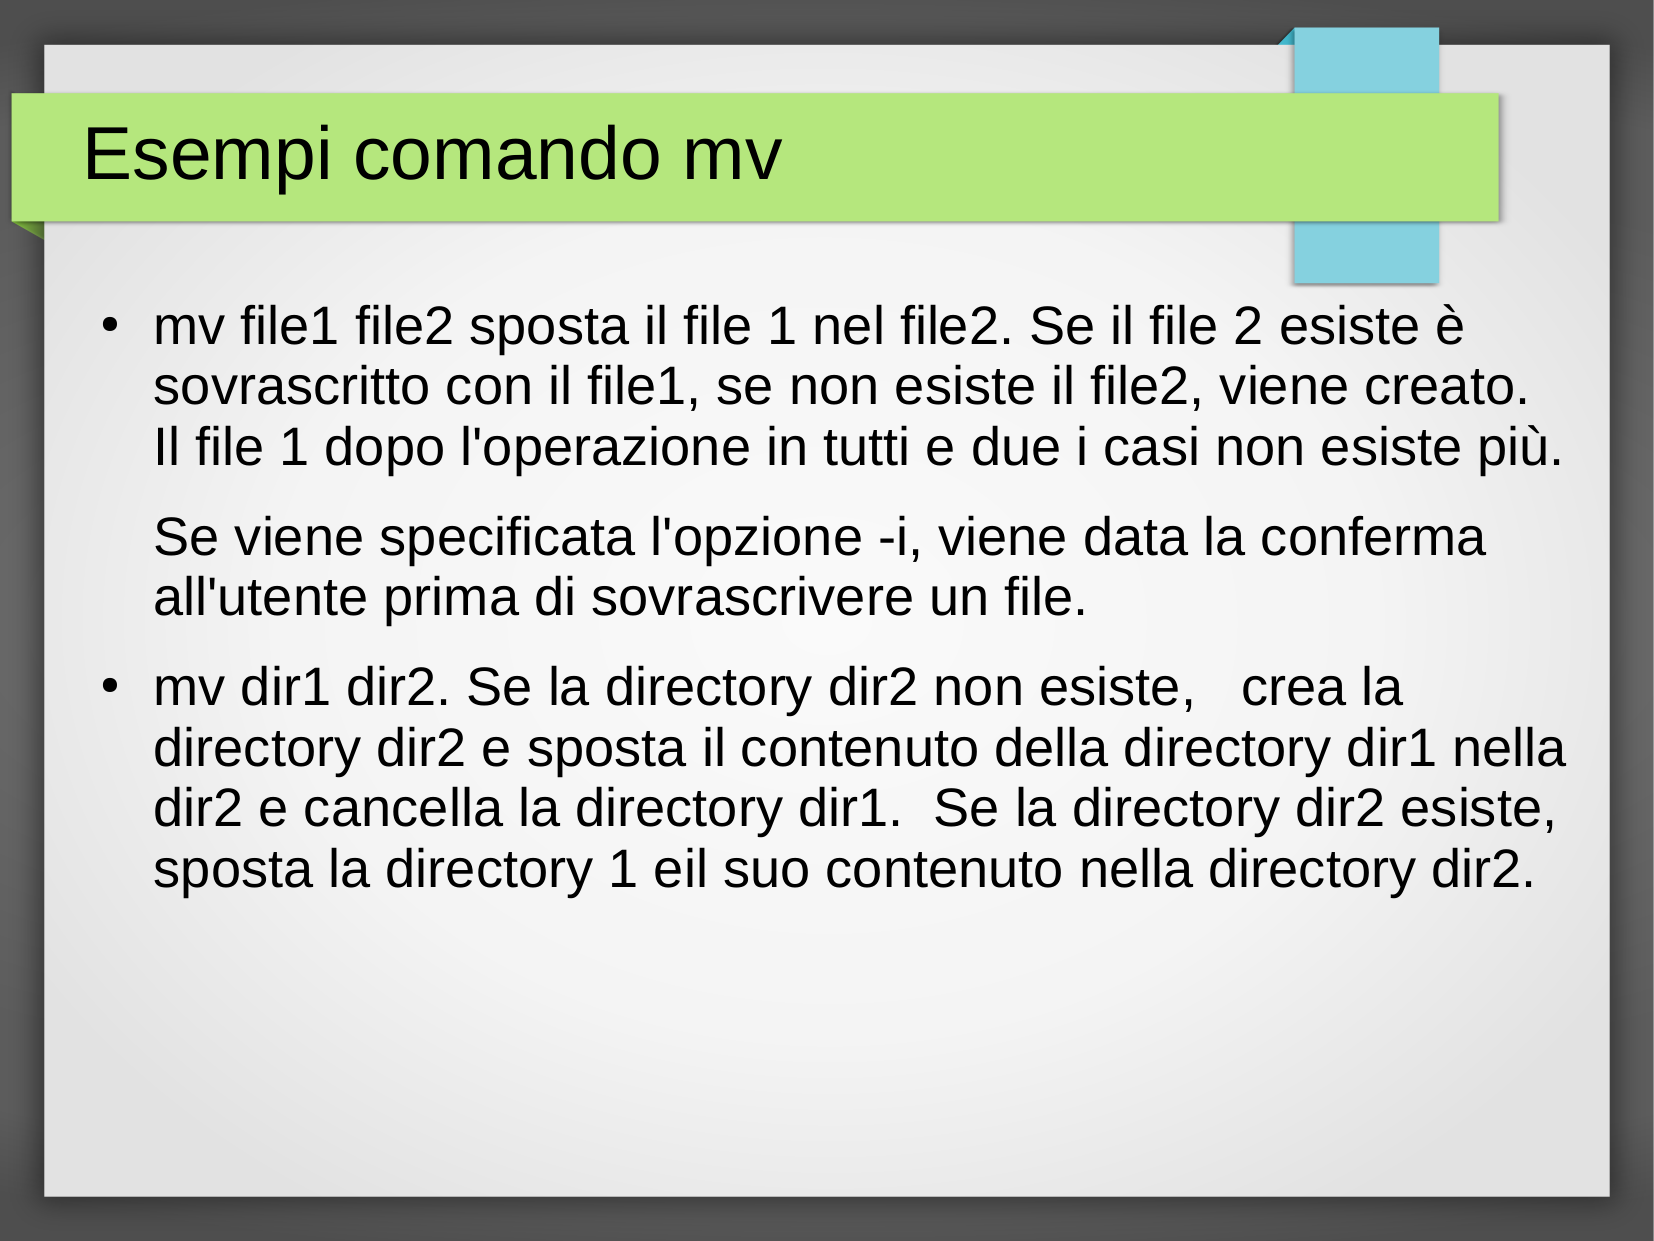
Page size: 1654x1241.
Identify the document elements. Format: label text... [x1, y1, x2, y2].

list mv file1 file2 sposta il file 1 nel file2. Se il file 2 esiste è sovrascritto con il file1, se non esiste il file2, viene creato. Il file 1 dopo l'operazione in tutti e due i casi non esiste più. Se viene specificata l'opzione -i, viene data la conferma all'utente prima di sovrascrivere un file. mv dir1 dir2. Se la directory dir2 non esiste, crea la directory dir2 e sposta il contenuto della directory dir1 nella dir2 e cancella la directory dir1. Se la directory dir2 esiste, sposta la directory 1 eil suo contenuto nella directory dir2. [82, 295, 1571, 1015]
picture [0, 0, 1654, 1241]
title Esempi comando mv [82, 94, 1264, 213]
